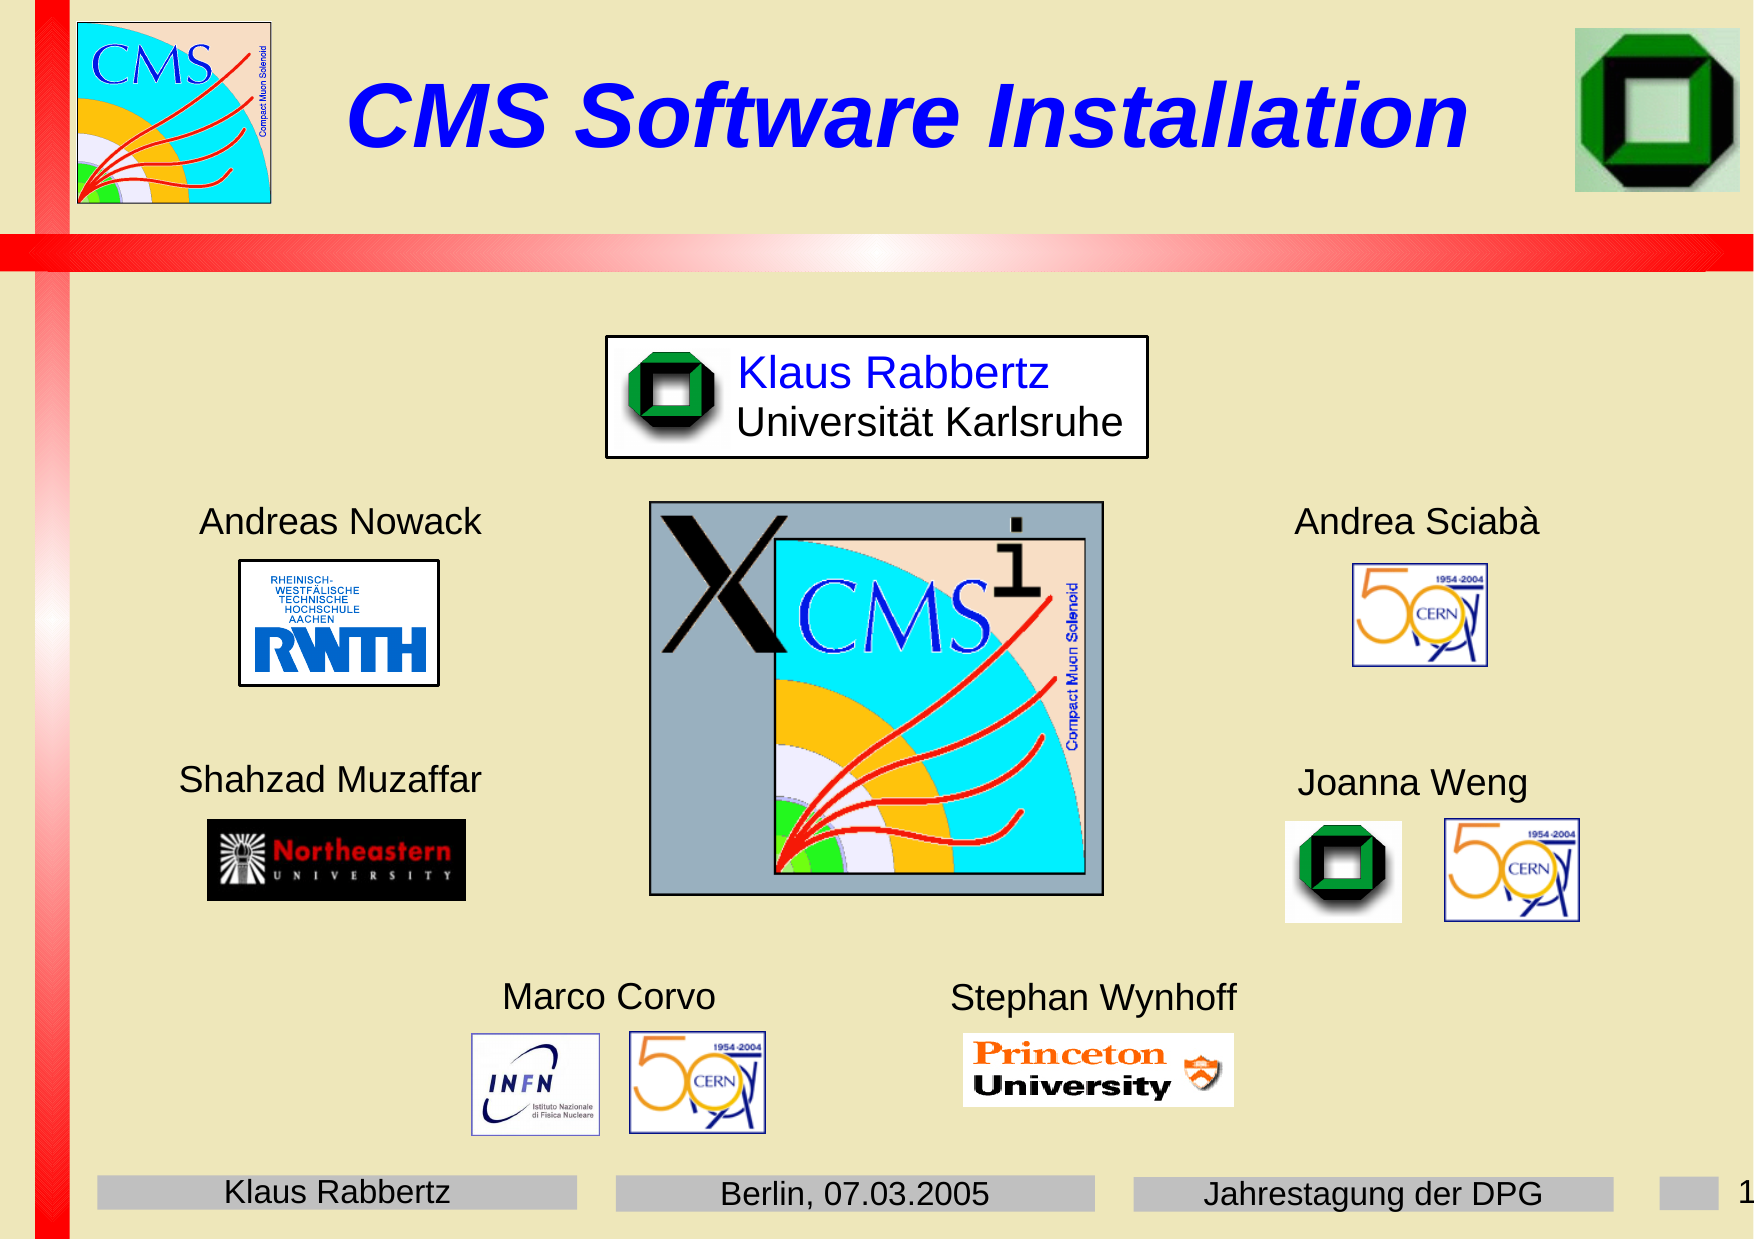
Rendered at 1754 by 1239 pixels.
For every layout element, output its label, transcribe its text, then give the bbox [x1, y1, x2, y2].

text_box Joanna Weng [1297, 761, 1557, 809]
text_box Andreas Nowack [199, 500, 516, 547]
picture [76, 21, 267, 204]
picture [1575, 28, 1740, 192]
text_box [239, 560, 439, 686]
picture [207, 819, 466, 901]
picture [649, 501, 1104, 897]
picture [614, 348, 731, 450]
picture [629, 1031, 766, 1134]
picture [1352, 563, 1488, 667]
picture [1444, 818, 1580, 922]
text_box Stephan Wynhoff [949, 976, 1272, 1024]
picture [1285, 821, 1402, 923]
picture [471, 1033, 600, 1136]
text_box [606, 336, 1148, 458]
text_box Klaus Rabbertz [737, 347, 1080, 398]
text_box Marco Corvo [502, 975, 742, 1023]
text_box Andrea Sciabà [1294, 500, 1569, 547]
text_box Universität Karlsruhe [735, 398, 1163, 450]
text_box Shahzad Muzaffar [178, 758, 519, 806]
picture [255, 576, 426, 672]
picture [963, 1033, 1234, 1107]
title CMS Software Installation [267, 11, 1551, 219]
